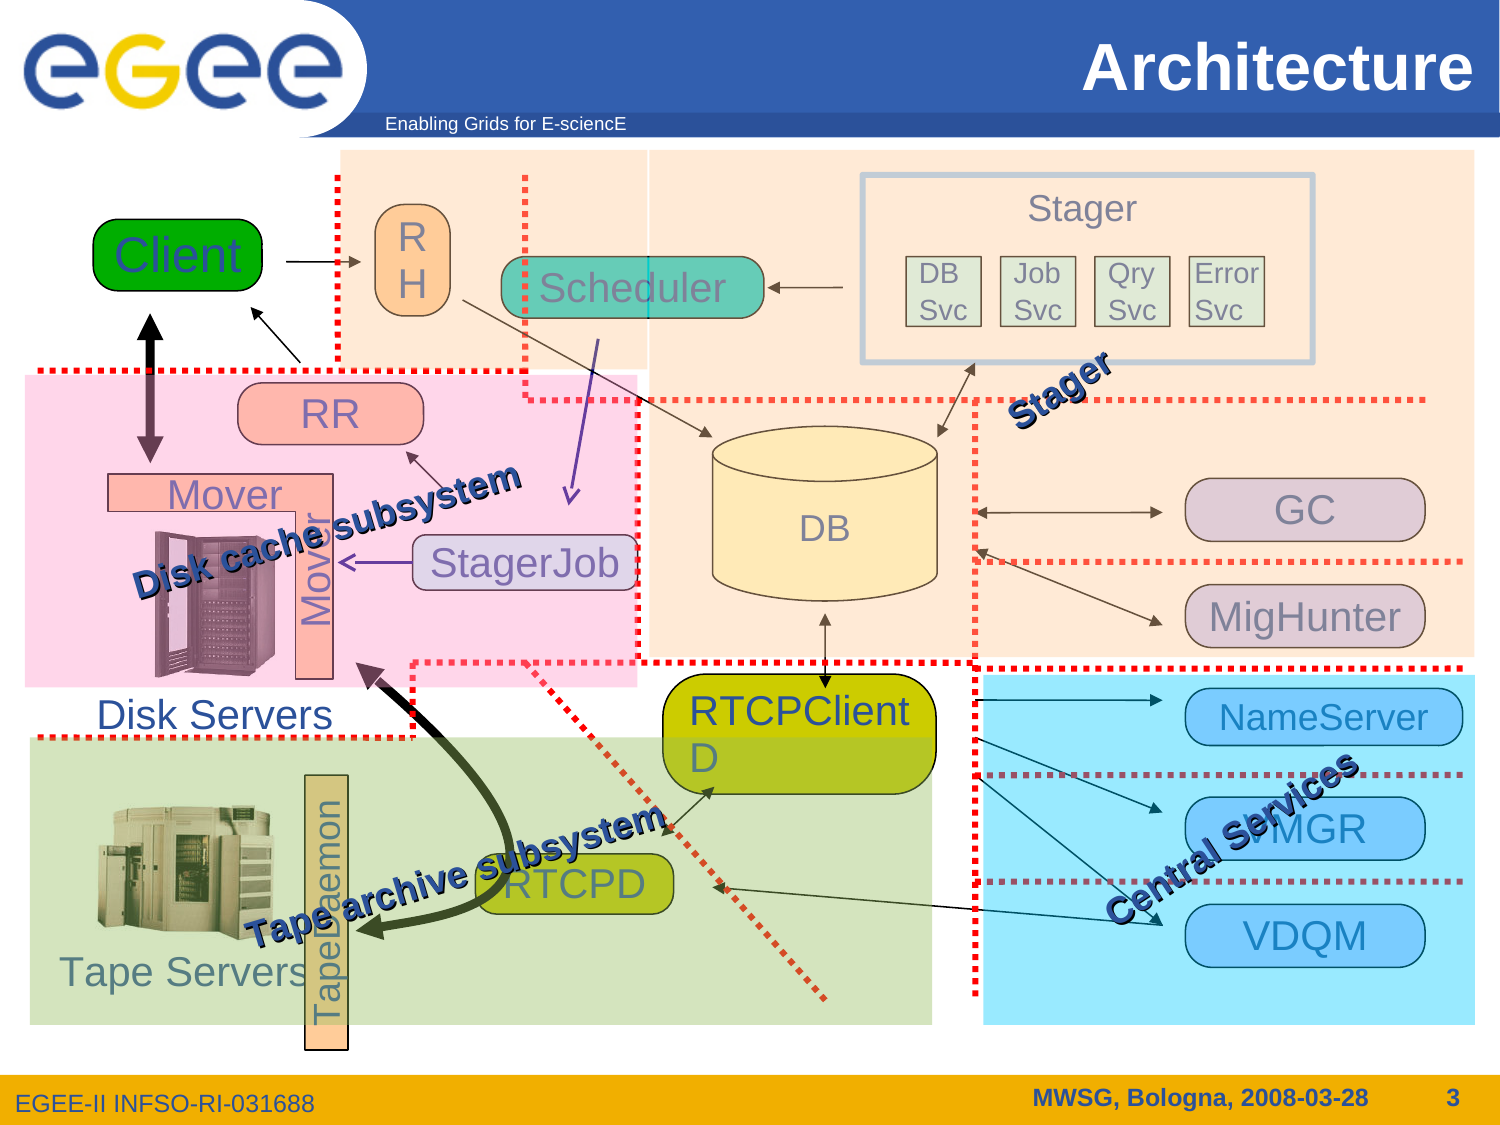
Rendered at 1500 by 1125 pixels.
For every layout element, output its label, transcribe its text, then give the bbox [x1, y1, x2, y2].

text_box [24, 374, 638, 688]
text_box Central Services [1015, 682, 1448, 994]
text_box TapeDaemon [304, 1025, 349, 1051]
title Architecture [369, 18, 1475, 117]
text_box Client [93, 219, 263, 291]
text_box Stager [843, 233, 1276, 545]
text_box [983, 674, 1475, 1025]
text_box [340, 149, 648, 370]
text_box [56, 737, 933, 1025]
text_box [649, 149, 1475, 658]
text_box Disk cache subsystem [39, 419, 613, 641]
text_box Disk Servers [96, 691, 334, 737]
text_box Tape archive subsystem [20, 720, 890, 1030]
picture [18, 30, 349, 112]
text_box RTCPClientD [662, 674, 937, 767]
text_box [29, 1007, 35, 1025]
text_box [29, 737, 813, 971]
